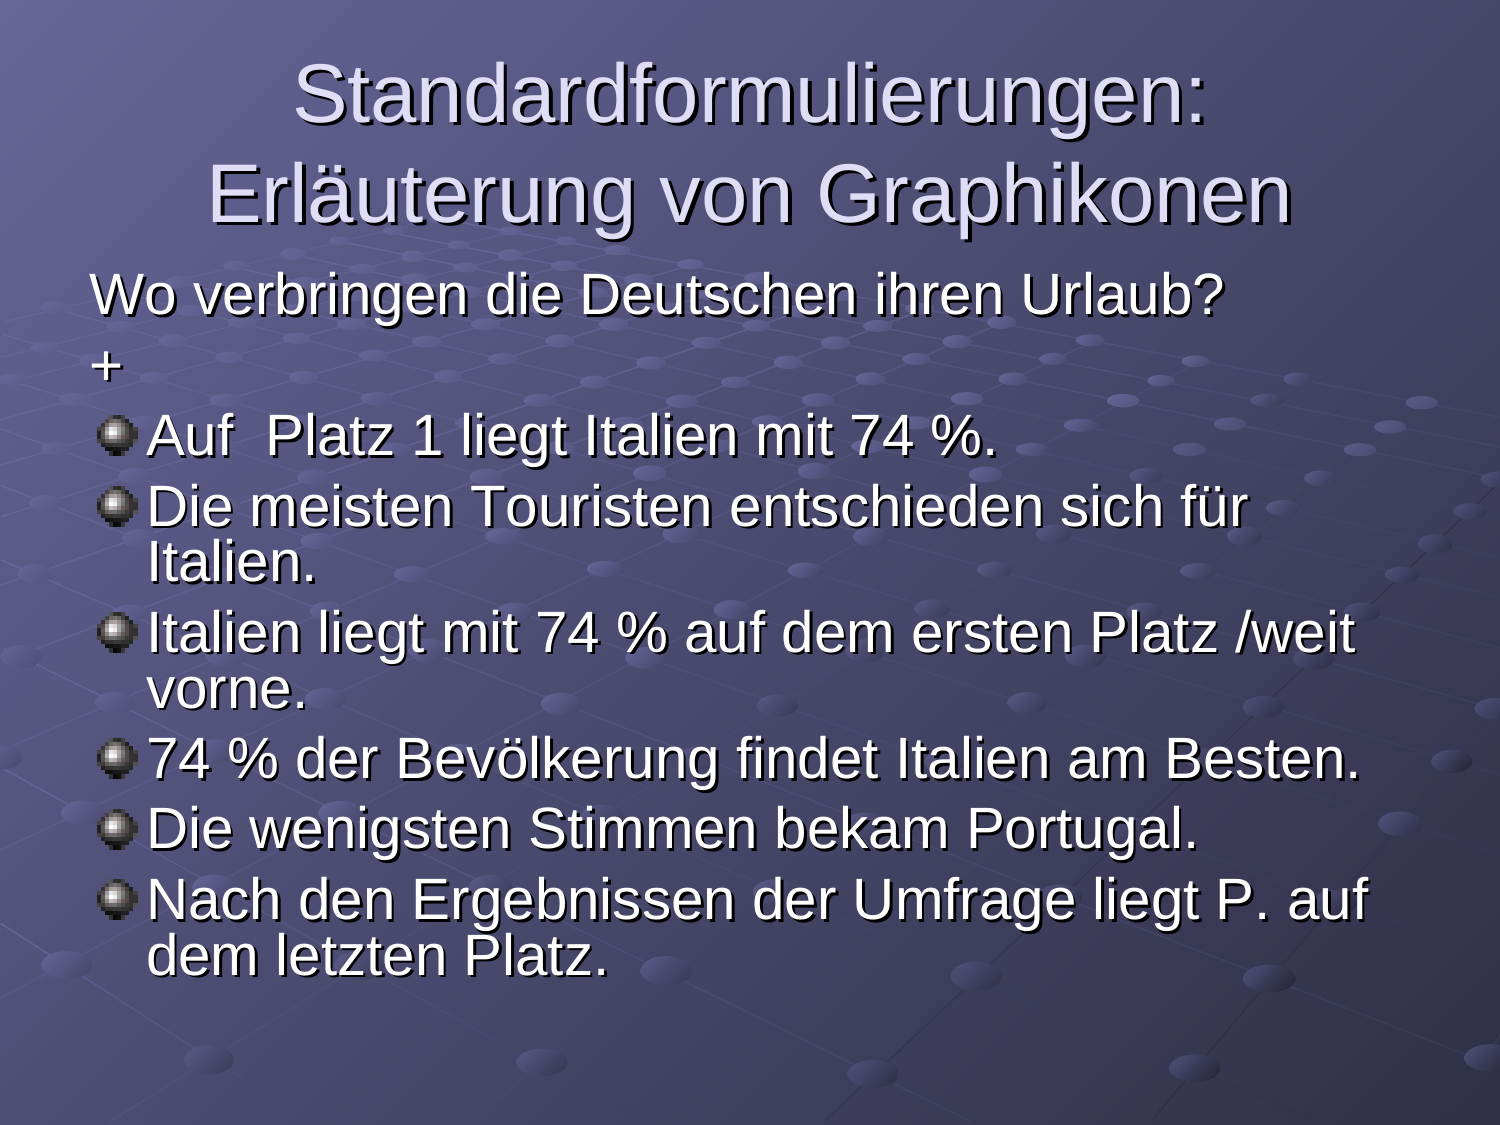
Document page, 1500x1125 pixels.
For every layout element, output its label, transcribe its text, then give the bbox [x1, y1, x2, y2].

list Wo verbringen die Deutschen ihren Urlaub? + Auf Platz 1 liegt Italien mit 74 %. Die meisten Touristen entschieden sich für Italien. Italien liegt mit 74 % auf dem ersten Platz /weit vorne. 74 % der Bevölkerung findet Italien am Besten. Die wenigsten Stimmen bekam Portugal. Nach den Ergebnissen der Umfrage liegt P. auf dem letzten Platz. [75, 262, 1426, 1066]
title Standardformulierungen: Erläuterung von Graphikonen [75, 31, 1426, 247]
